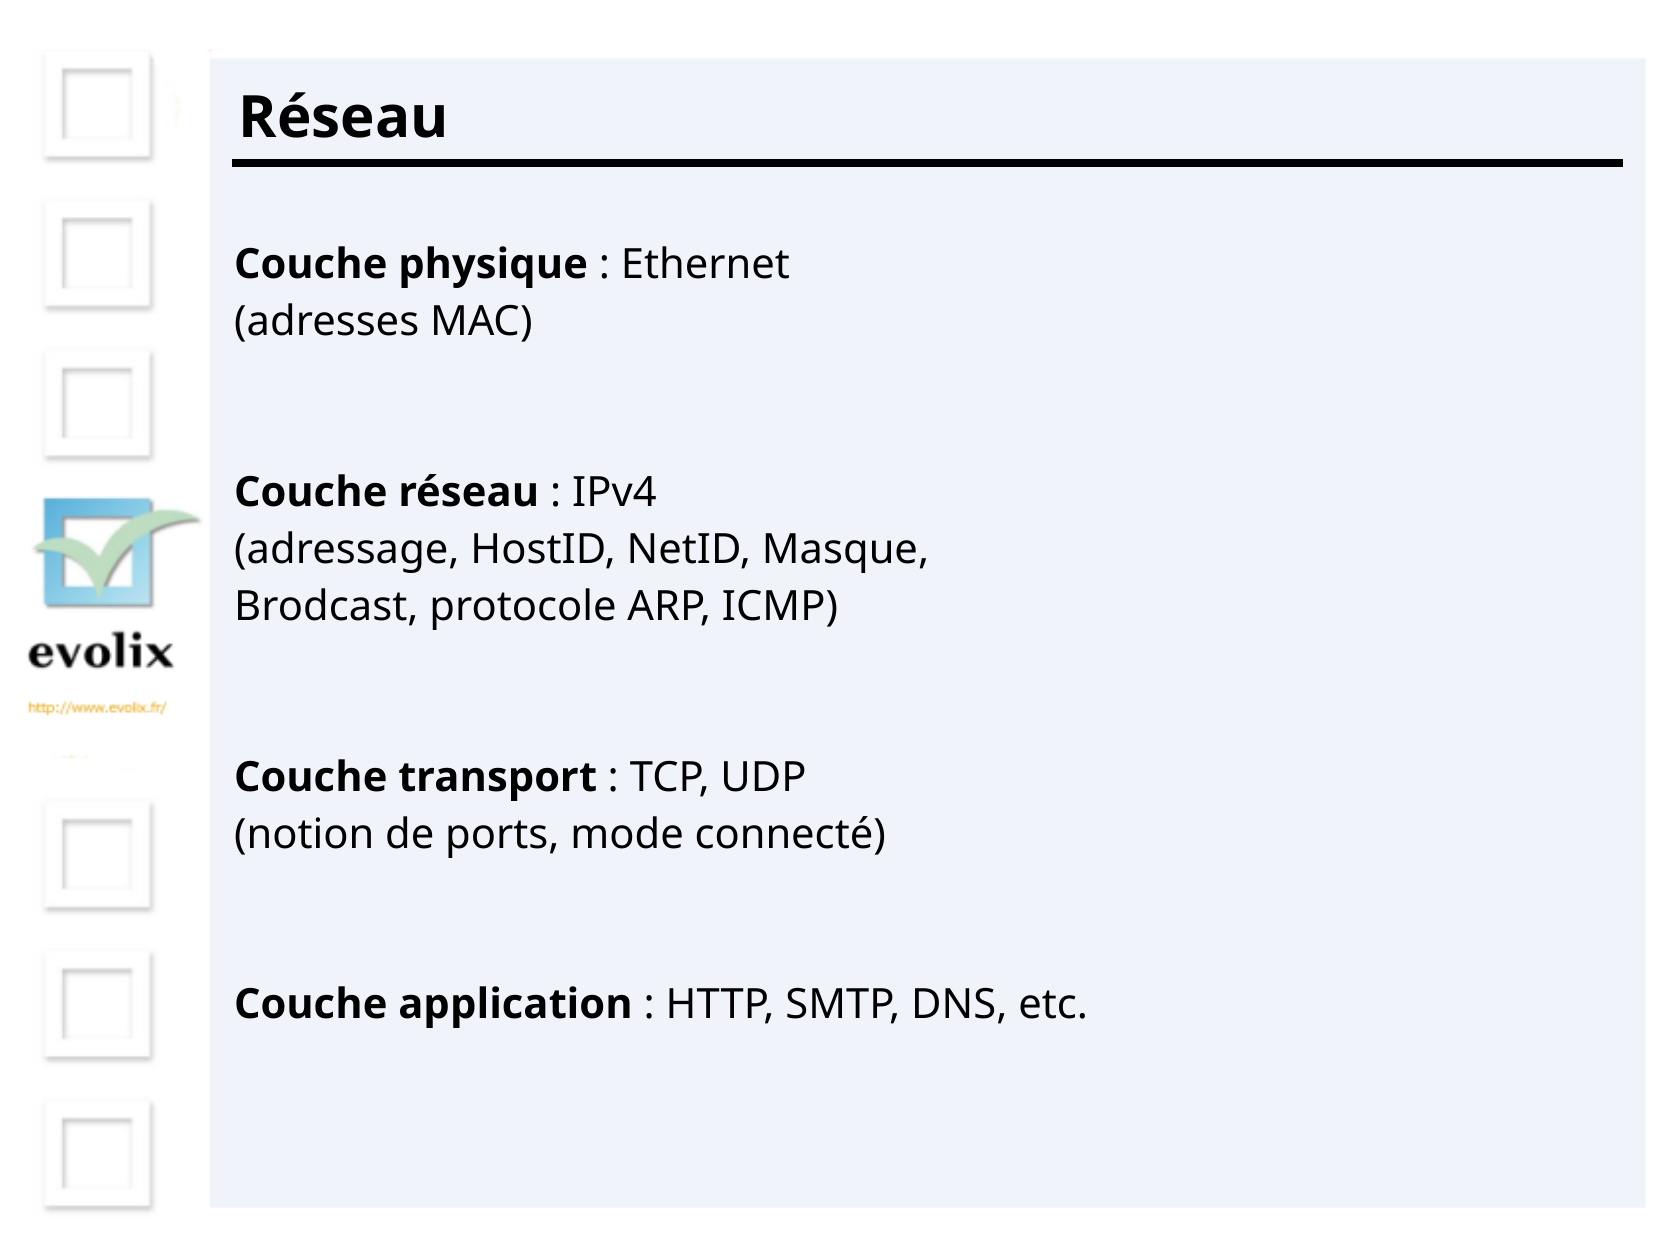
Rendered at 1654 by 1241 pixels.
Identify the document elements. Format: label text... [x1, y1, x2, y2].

title Réseau [238, 0, 1389, 230]
picture [0, 49, 1654, 1218]
text_box Couche physique : Ethernet (adresses MAC) Couche réseau : IPv4 (adressage, HostID, NetID, Masque, Brodcast, protocole ARP, ICMP) Couche transport : TCP, UDP (notion de ports, mode connecté) Couche application : HTTP, SMTP, DNS, etc. [219, 226, 1457, 1185]
